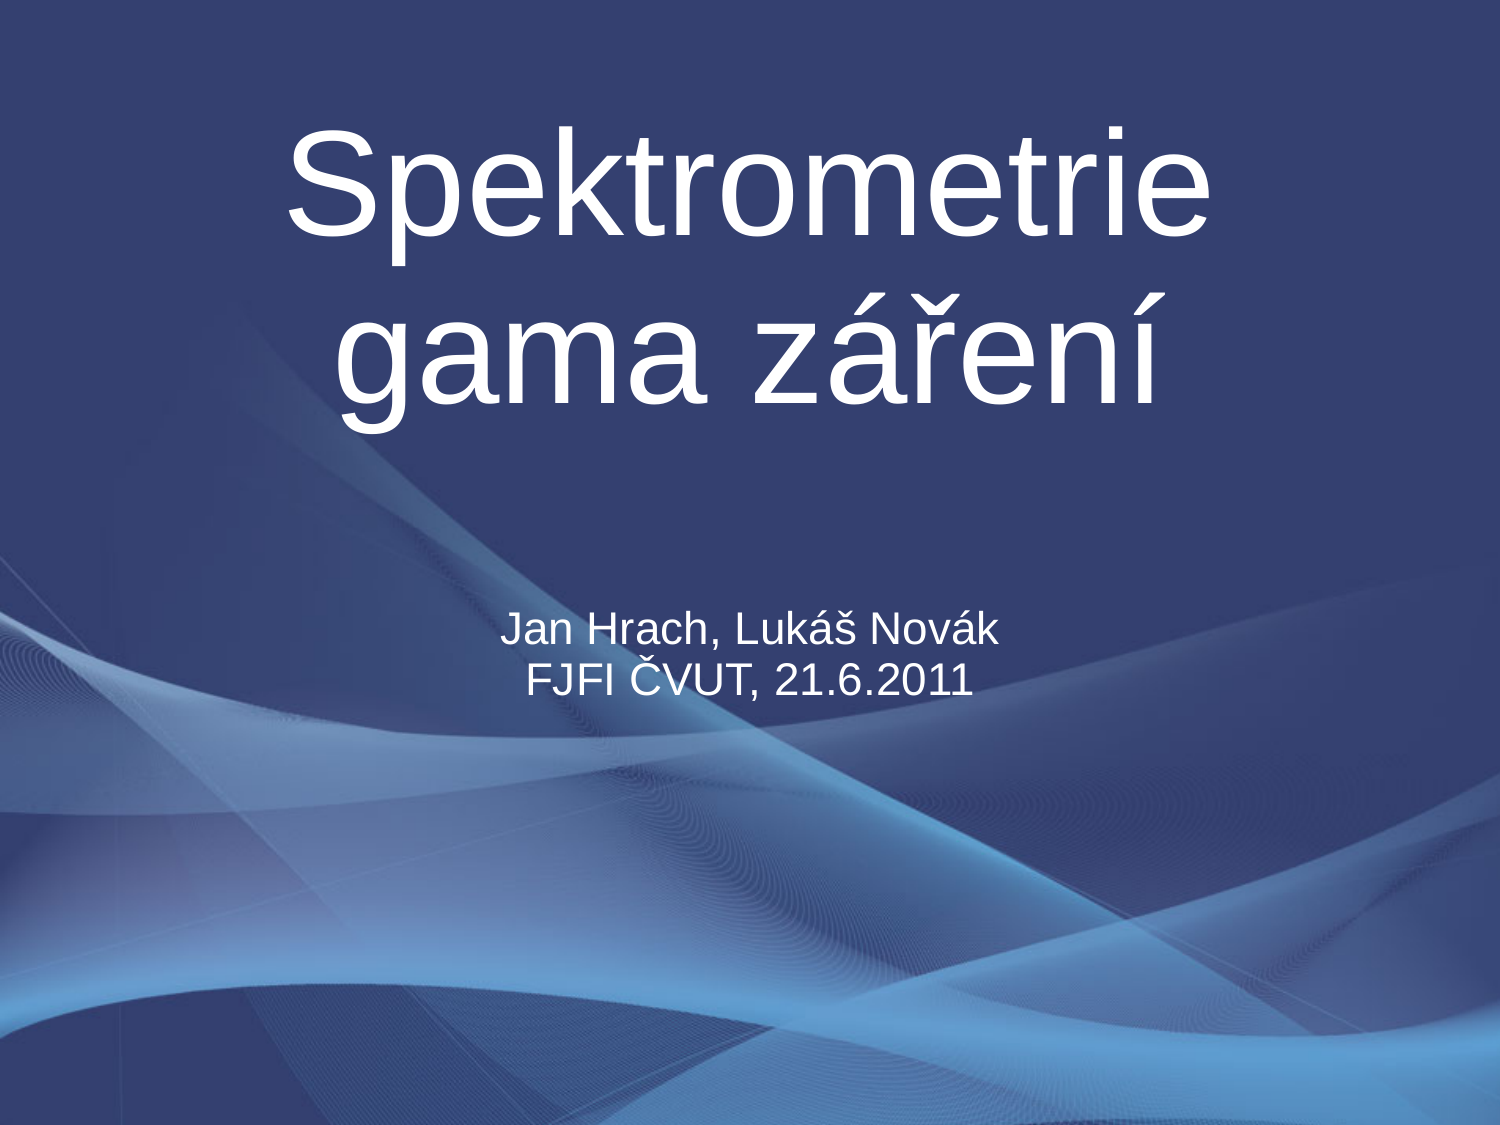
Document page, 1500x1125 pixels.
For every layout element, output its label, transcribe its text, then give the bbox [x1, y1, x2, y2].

picture [0, 0, 1500, 1125]
title Spektrometrie gama záření Jan Hrach, Lukáš Novák FJFI ČVUT, 21.6.2011 [112, 92, 1388, 713]
